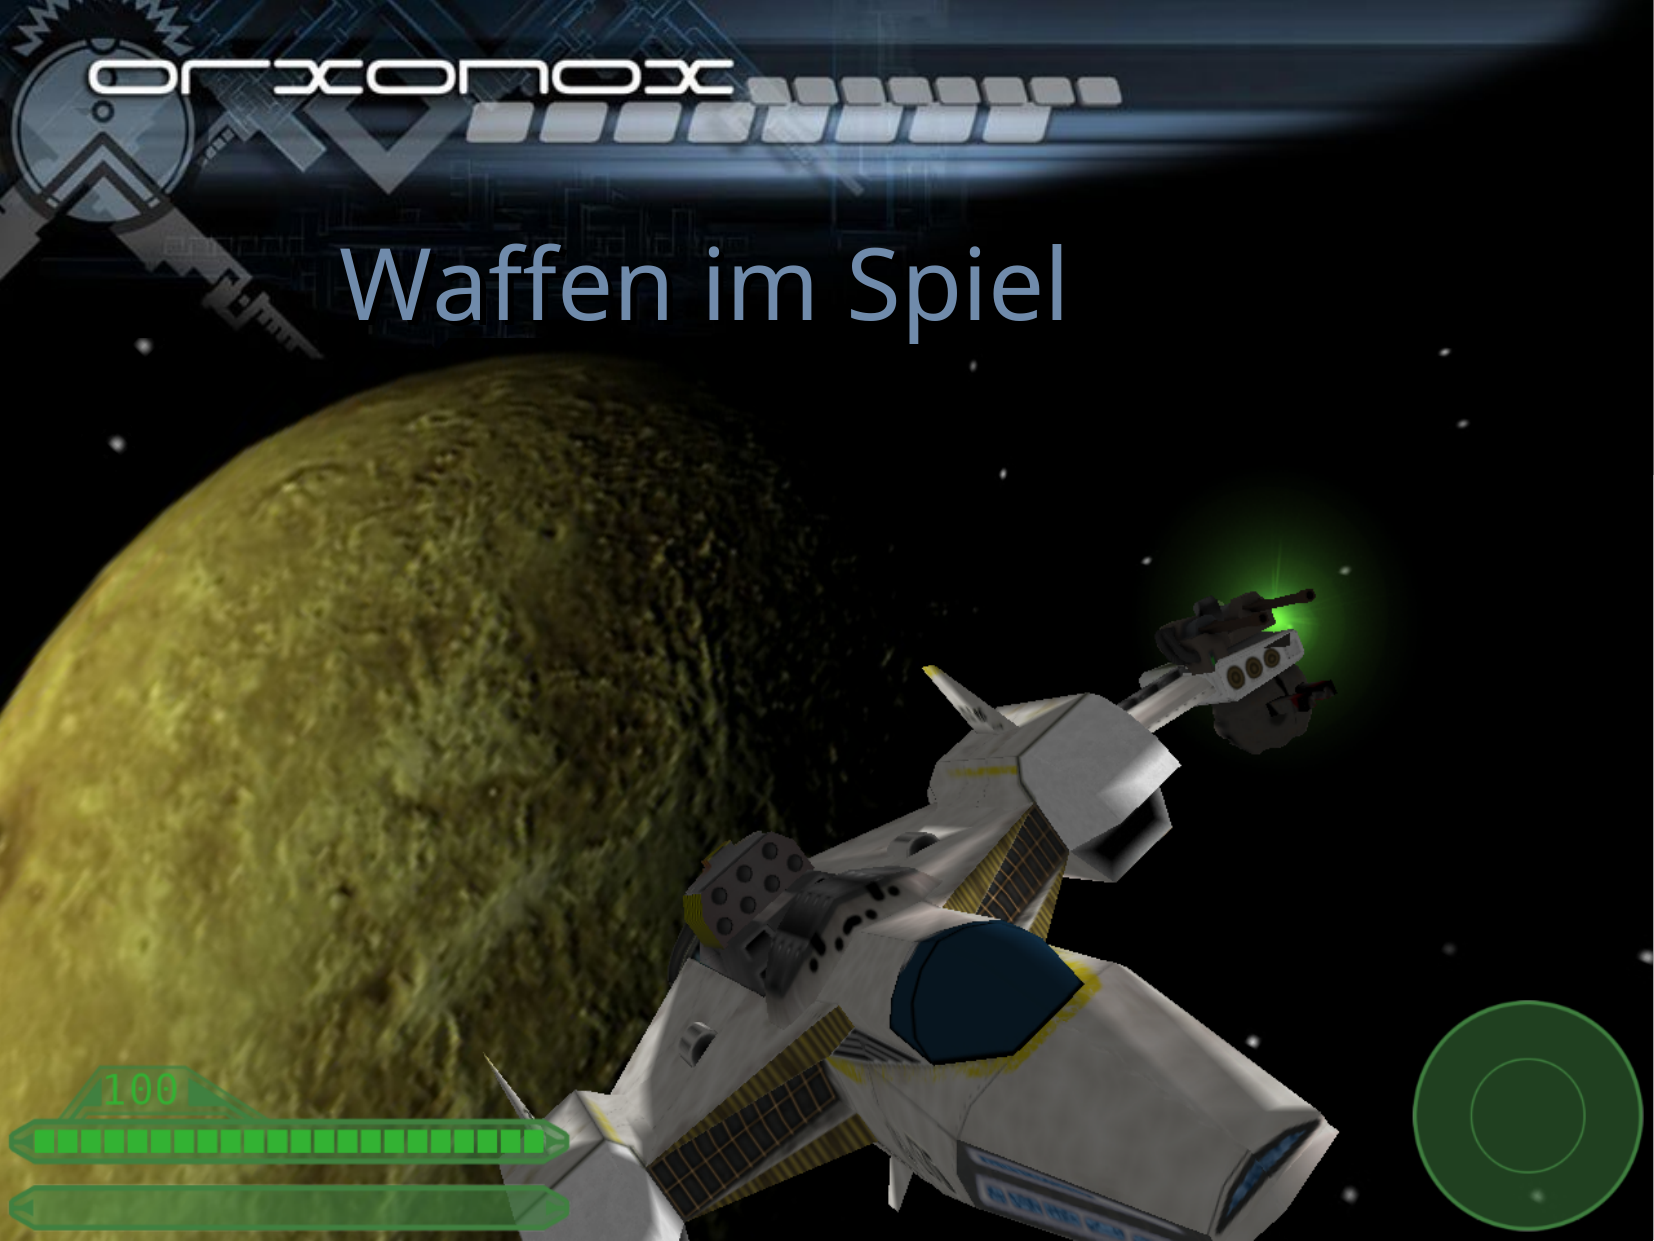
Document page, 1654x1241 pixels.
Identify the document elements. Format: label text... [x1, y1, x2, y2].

picture [0, 0, 1654, 1241]
text_box Waffen im Spiel [324, 205, 1300, 337]
